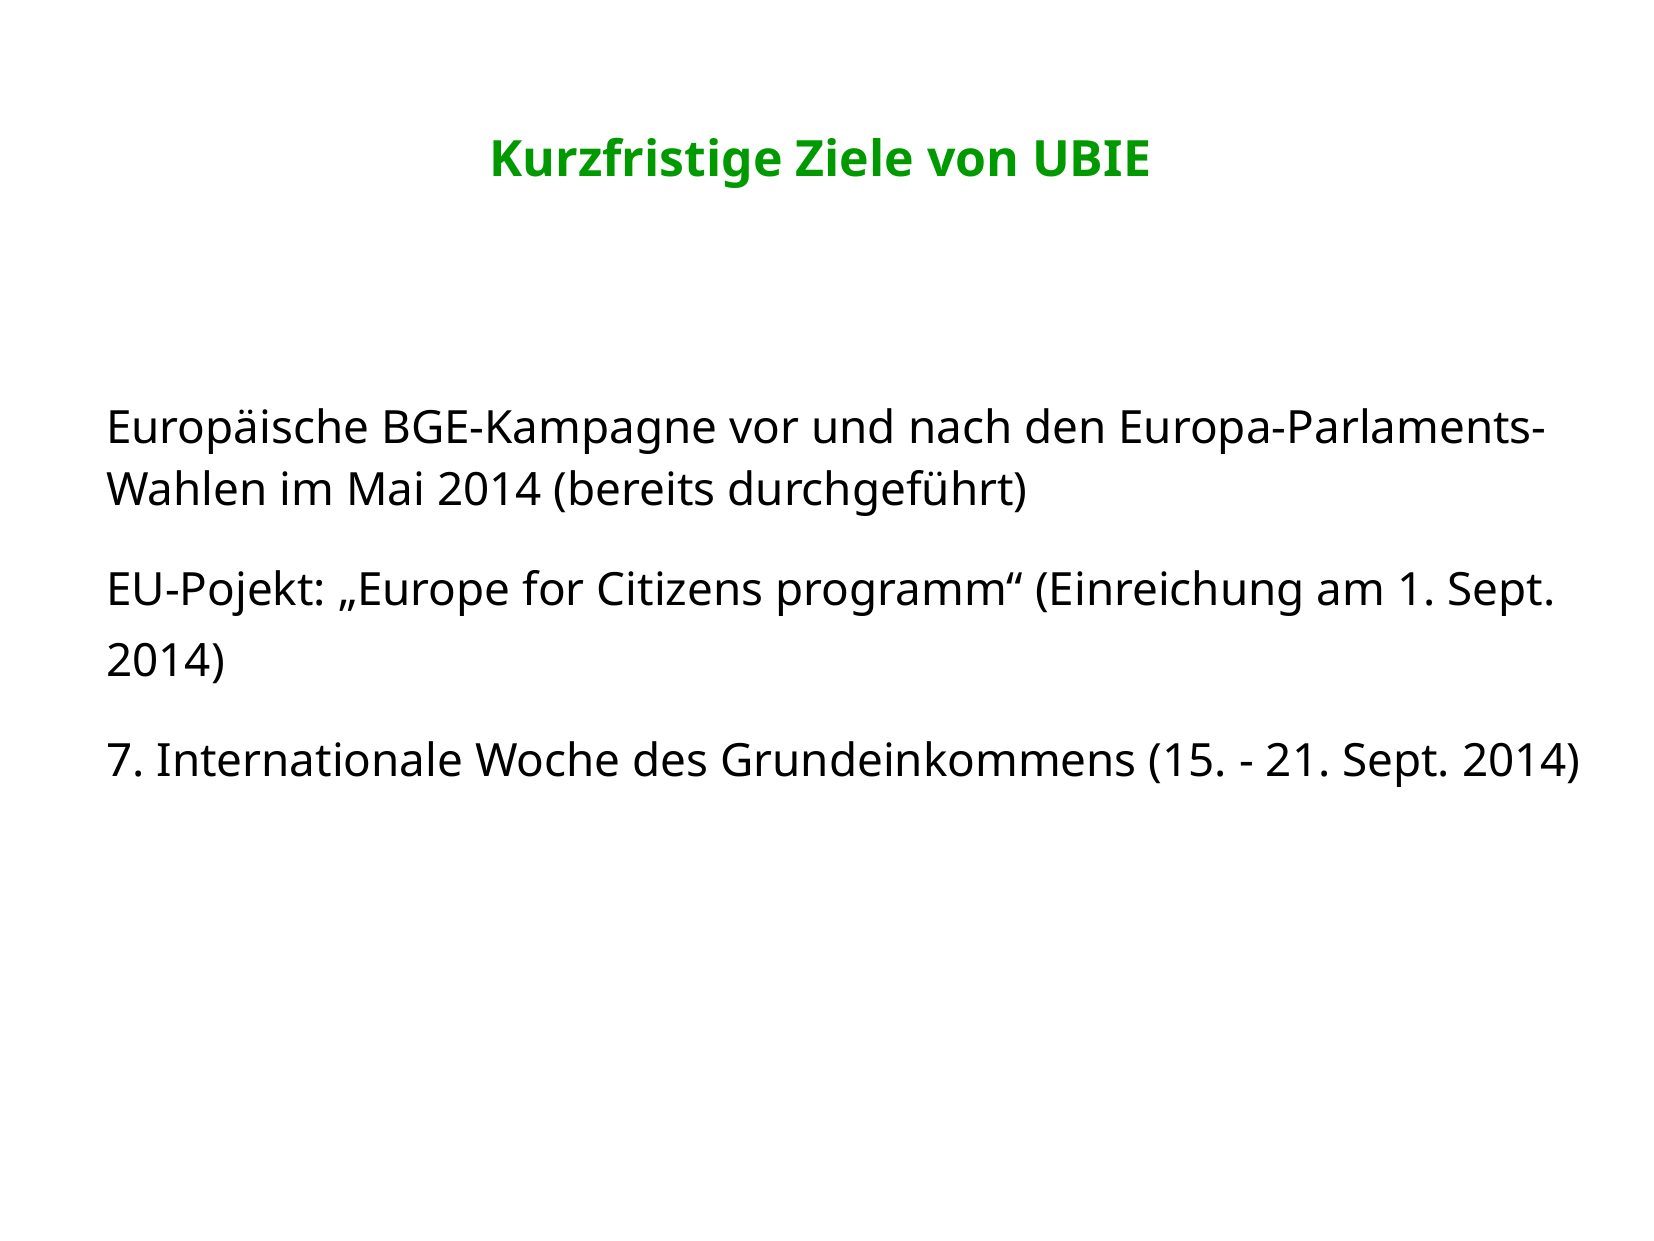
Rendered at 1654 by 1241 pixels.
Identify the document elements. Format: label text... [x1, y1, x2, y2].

list Europäische BGE-Kampagne vor und nach den Europa-Parlaments-Wahlen im Mai 2014 (bereits durchgeführt) EU-Pojekt: „Europe for Citizens programm“ (Einreichung am 1. Sept. 2014) 7. Internationale Woche des Grundeinkommens (15. - 21. Sept. 2014) [106, 302, 1595, 1022]
title Kurzfristige Ziele von UBIE [82, 49, 1571, 257]
